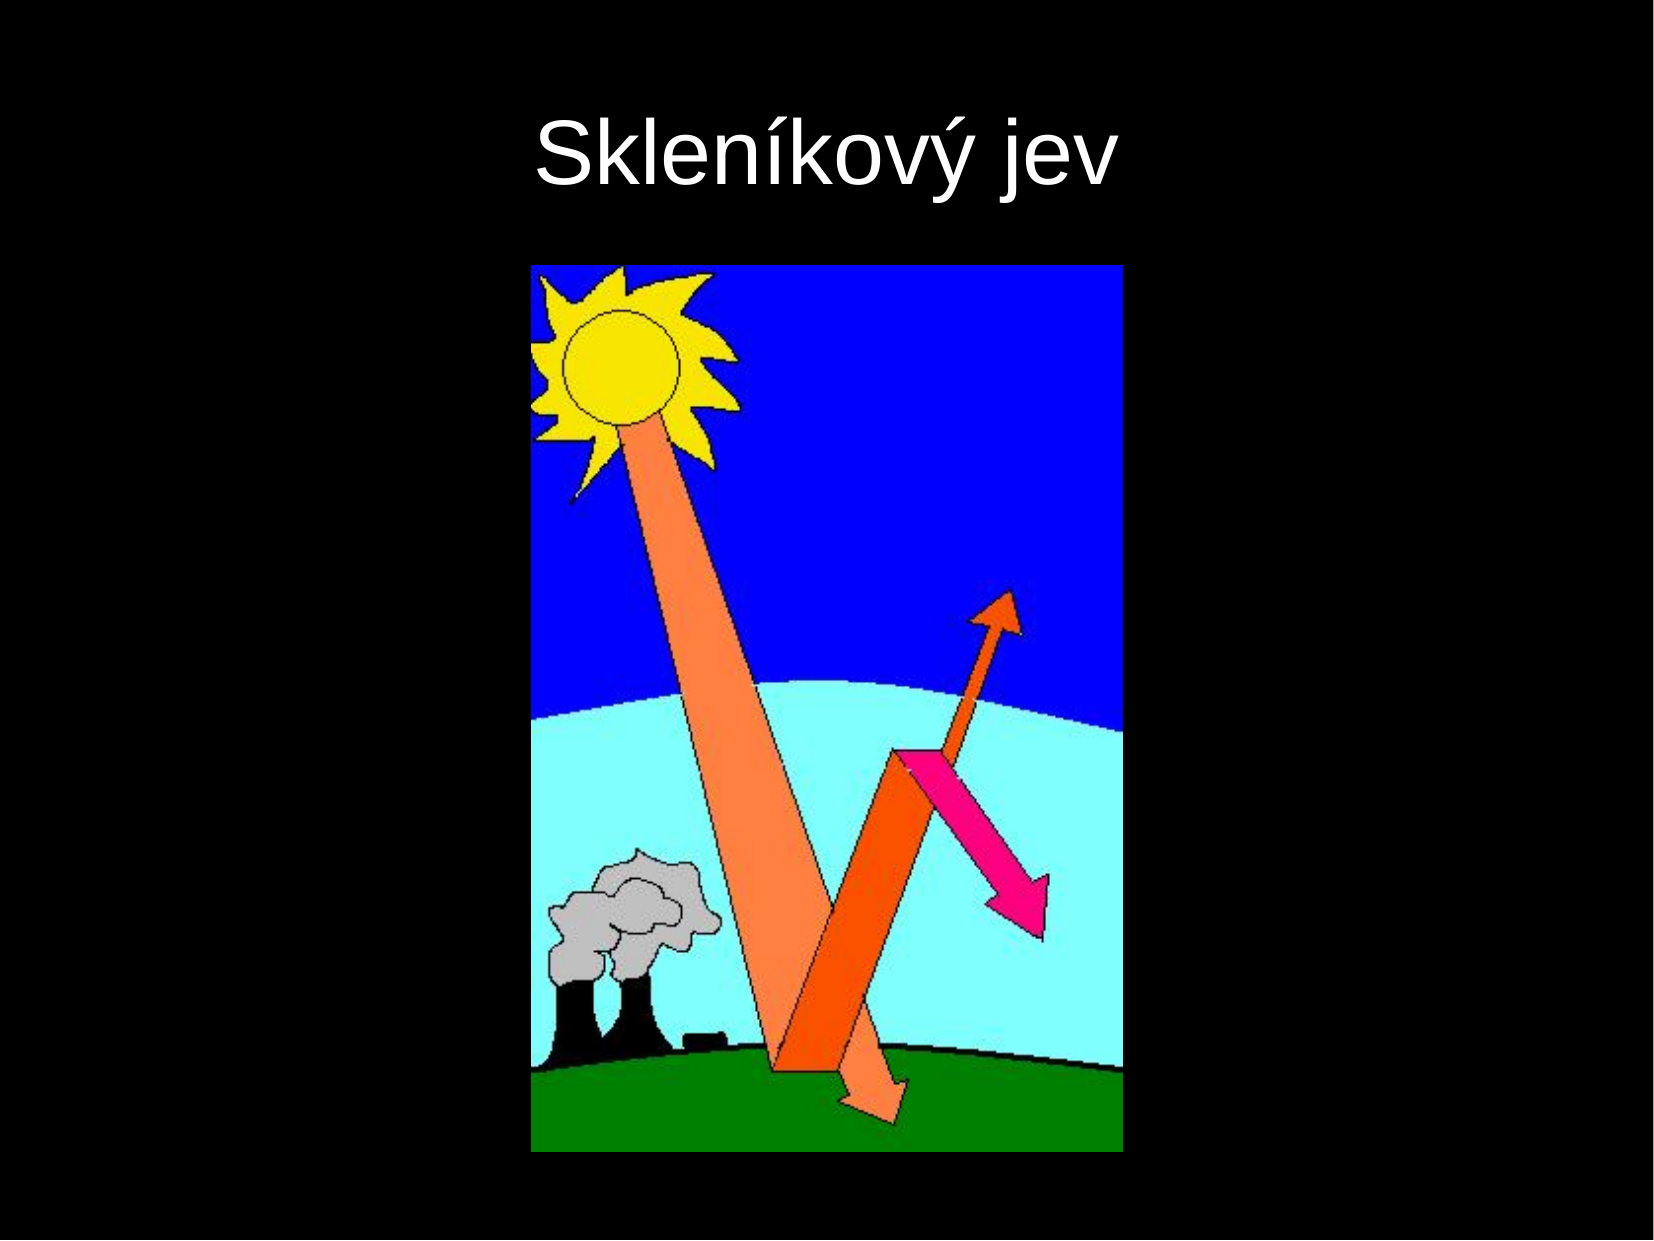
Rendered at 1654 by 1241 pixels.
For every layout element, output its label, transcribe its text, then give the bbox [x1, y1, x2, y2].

picture [531, 265, 1123, 1152]
title Skleníkový jev [82, 49, 1571, 257]
